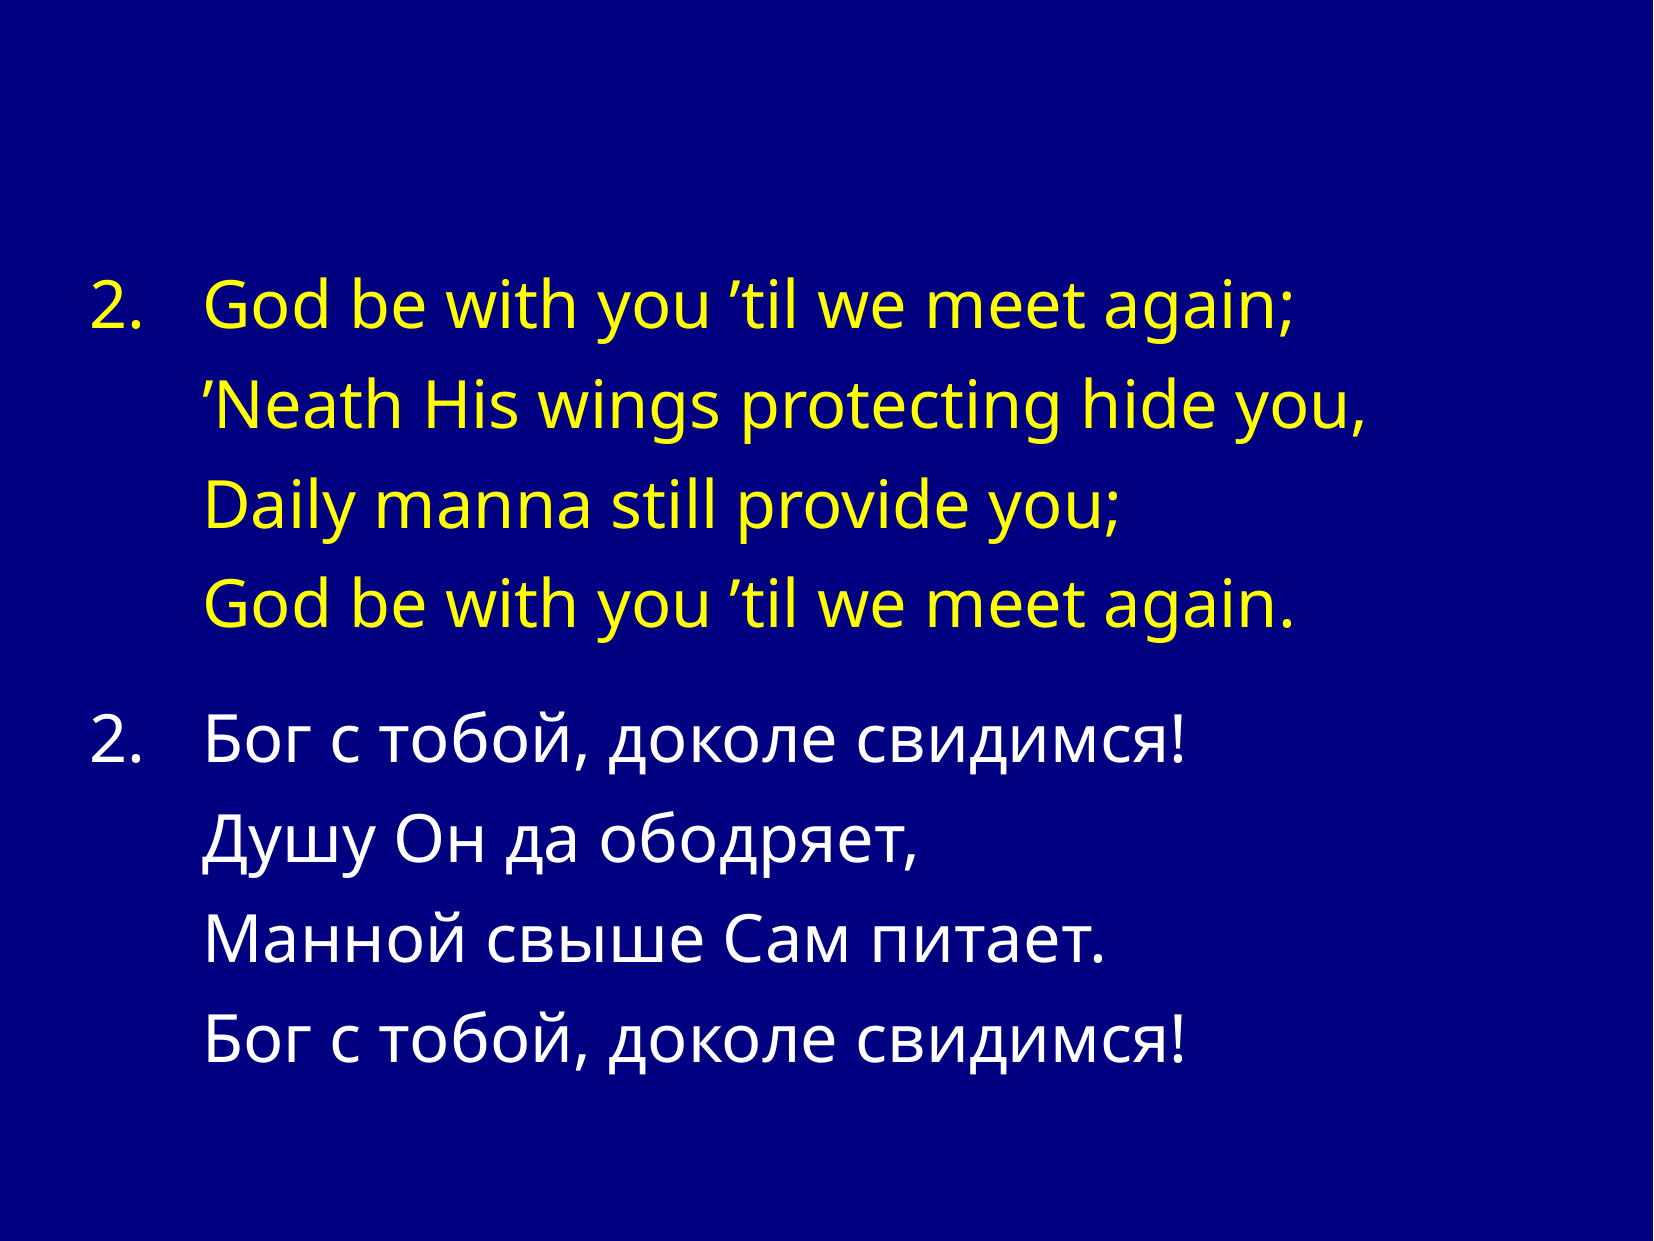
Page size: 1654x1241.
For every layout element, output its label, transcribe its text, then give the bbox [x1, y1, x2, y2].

text_box 2. Бог с тобой, доколе свидимся! Душу Он да ободряет, Манной свыше Сам питает. Бог с тобой, доколе свидимся! [75, 675, 1576, 1163]
text_box 2. God be with you ’til we meet again; ’Neath His wings protecting hide you, Daily manna still provide you; God be with you ’til we meet again. [75, 150, 1576, 638]
